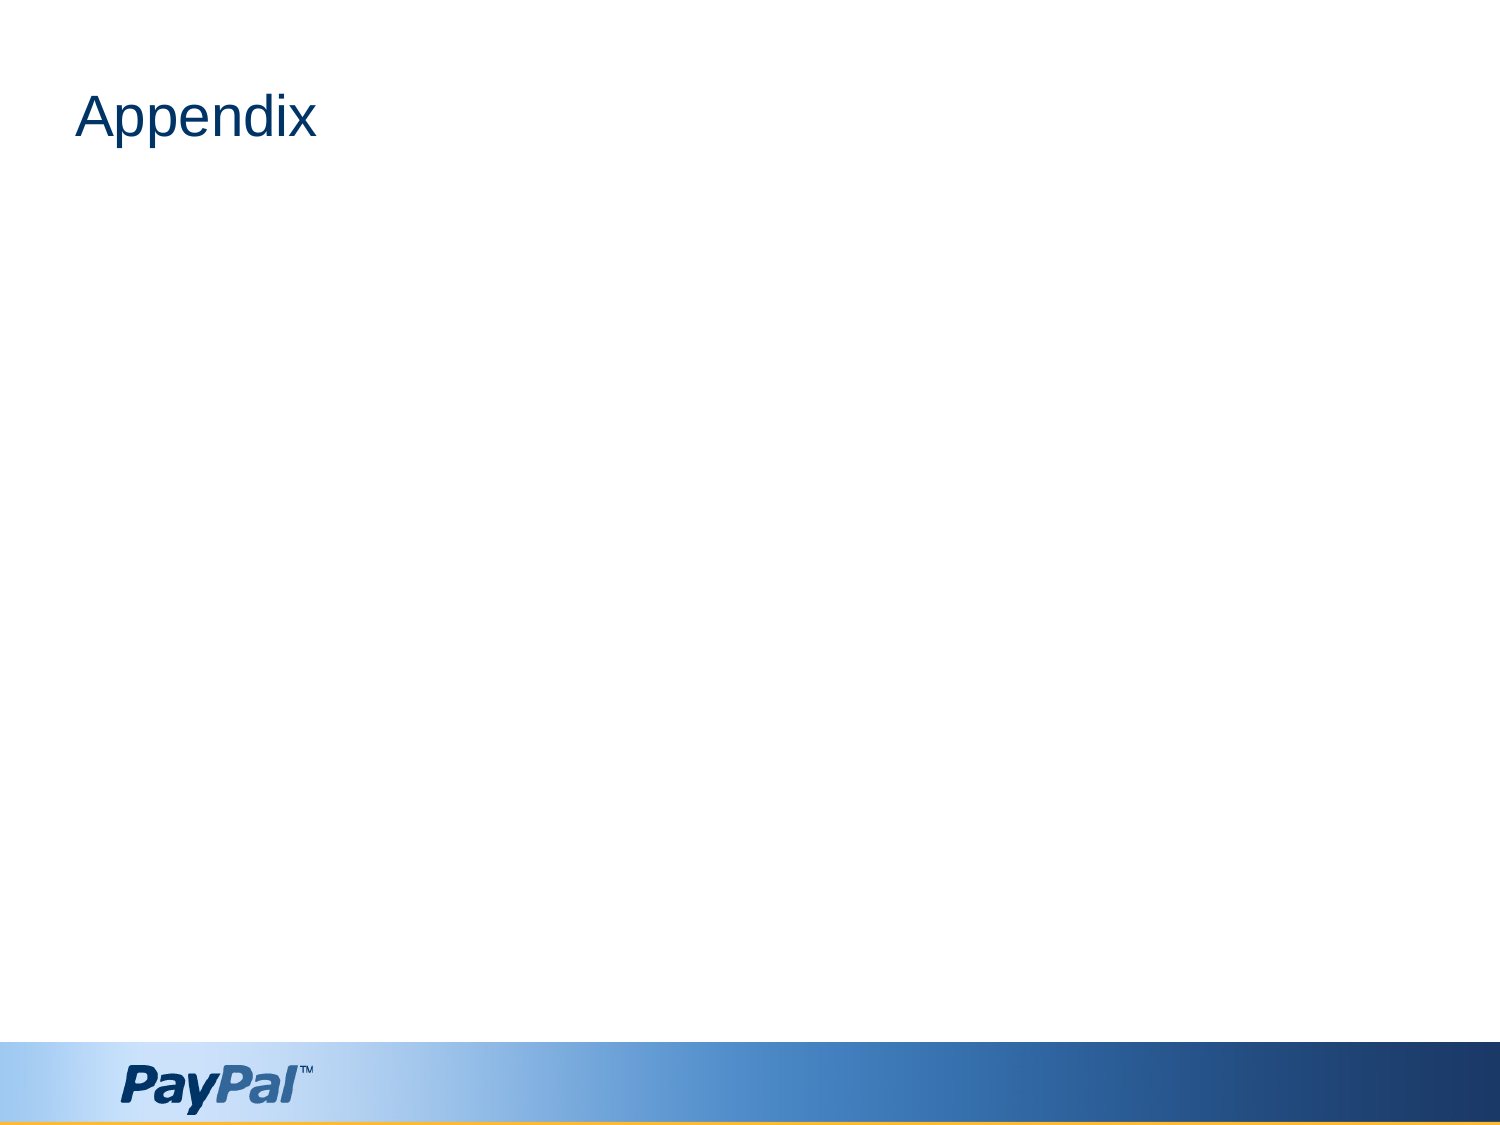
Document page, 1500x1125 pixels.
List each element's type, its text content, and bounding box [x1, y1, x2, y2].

title Appendix [75, 51, 1425, 227]
